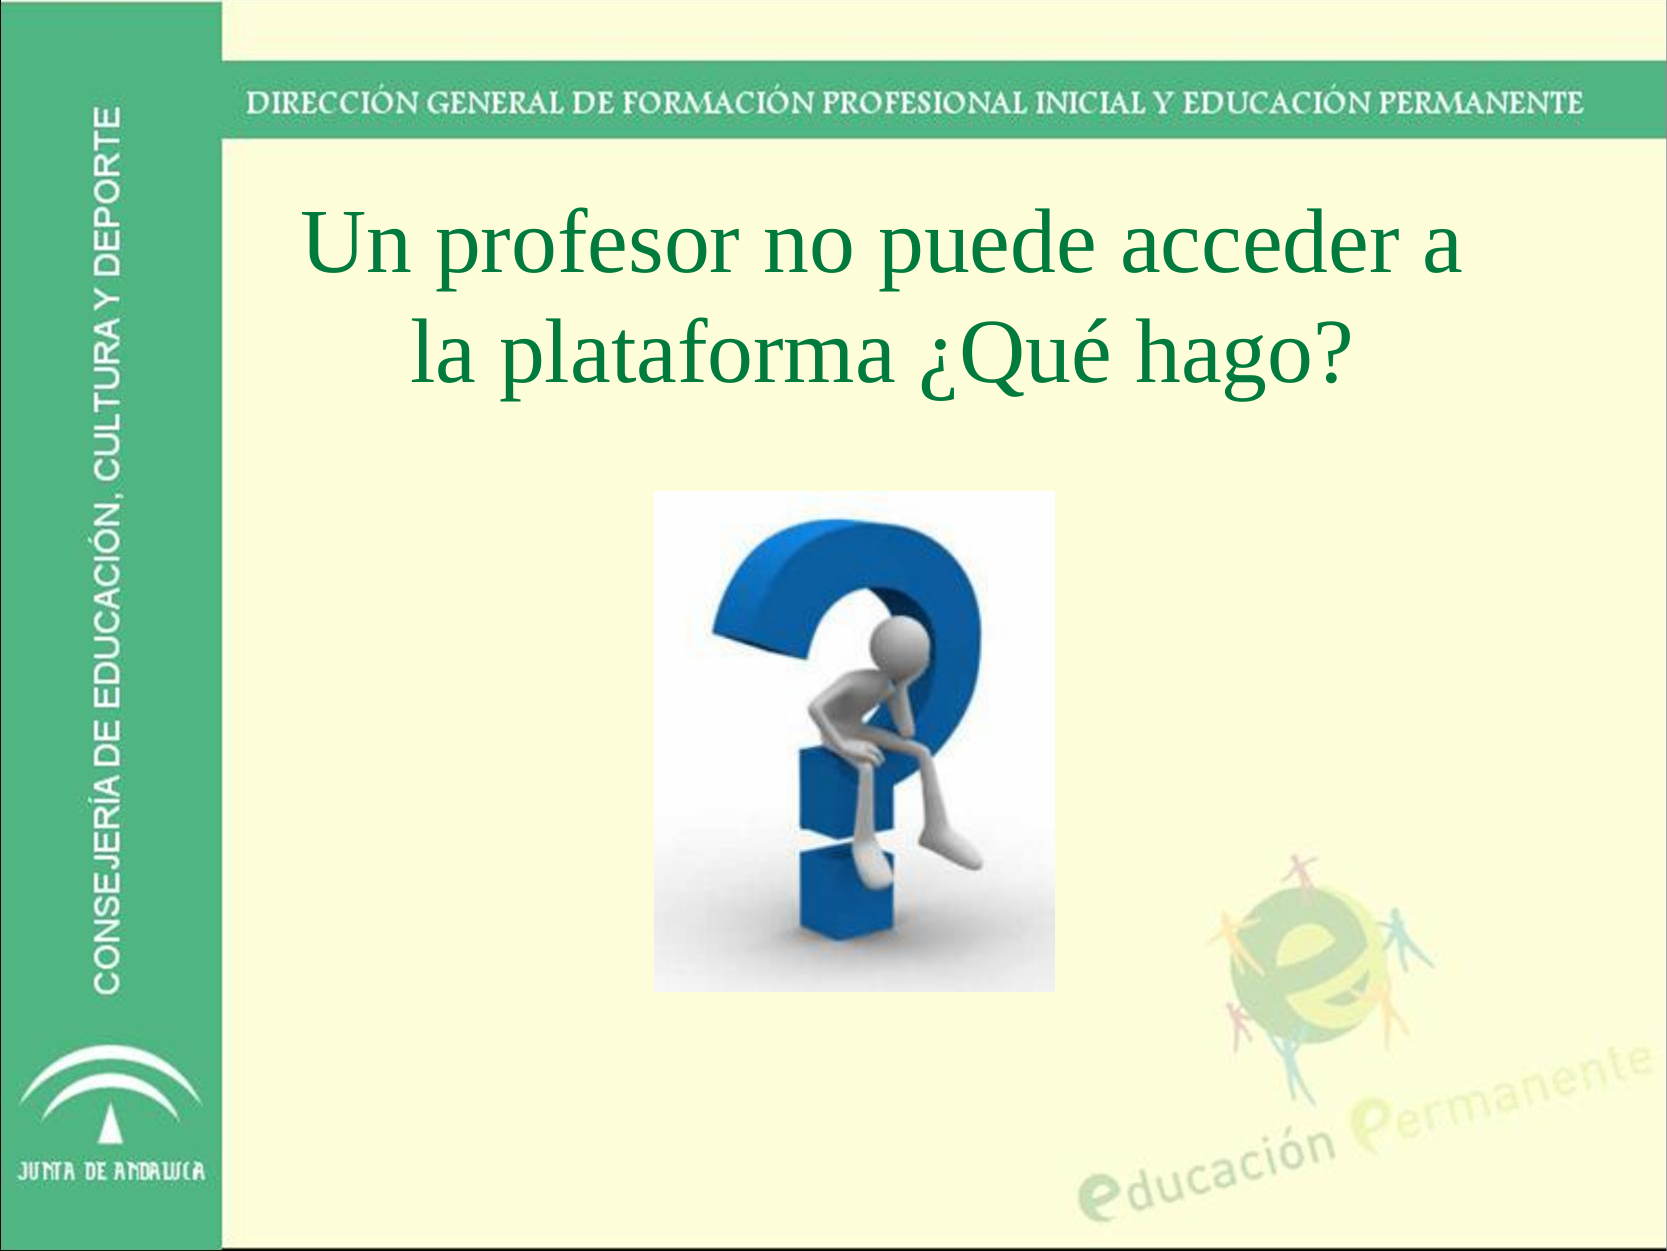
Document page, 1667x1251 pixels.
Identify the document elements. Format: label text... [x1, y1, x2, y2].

title Un profesor no puede acceder a la plataforma ¿Qué hago? [174, 173, 1591, 409]
picture [0, 0, 1667, 1251]
